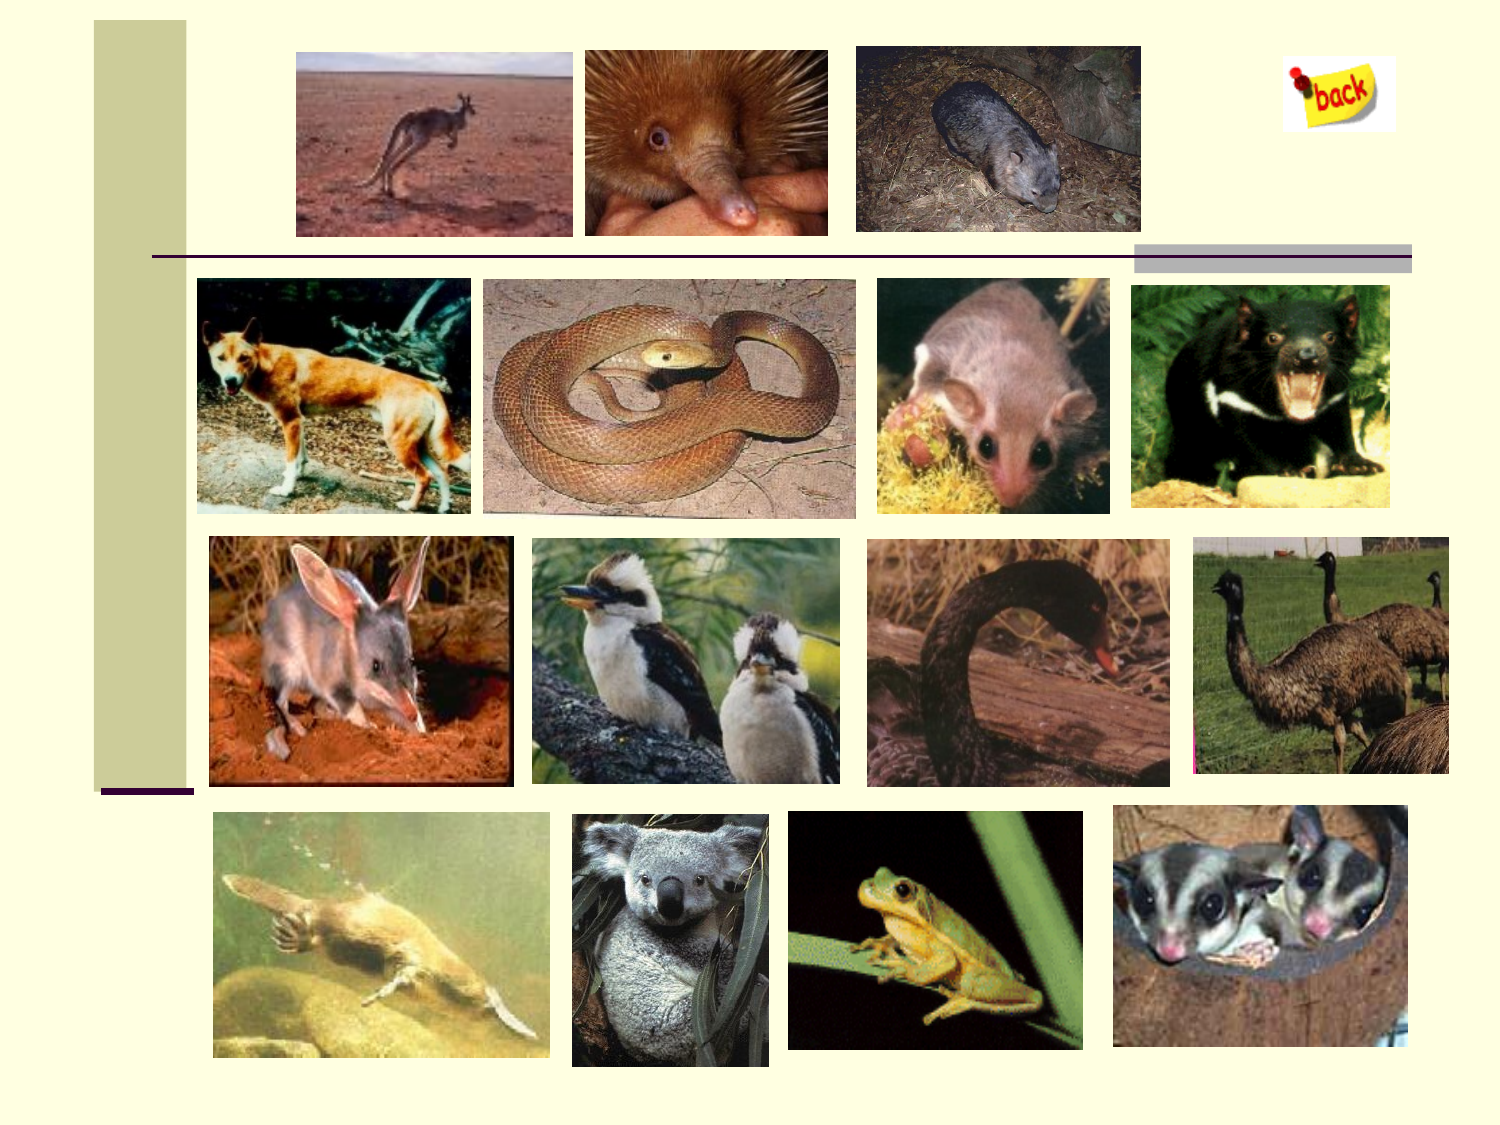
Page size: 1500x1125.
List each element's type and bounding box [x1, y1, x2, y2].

picture [867, 539, 1170, 787]
picture [856, 46, 1141, 239]
picture [483, 279, 856, 519]
picture [1131, 285, 1390, 508]
picture [296, 49, 573, 237]
picture [197, 278, 471, 514]
picture [1193, 537, 1449, 774]
picture [788, 811, 1083, 1050]
picture [1113, 805, 1408, 1047]
picture [585, 50, 828, 236]
picture [877, 278, 1110, 514]
picture [209, 536, 514, 787]
picture [572, 811, 769, 1067]
picture [1283, 56, 1396, 133]
picture [532, 538, 840, 784]
picture [213, 812, 550, 1058]
